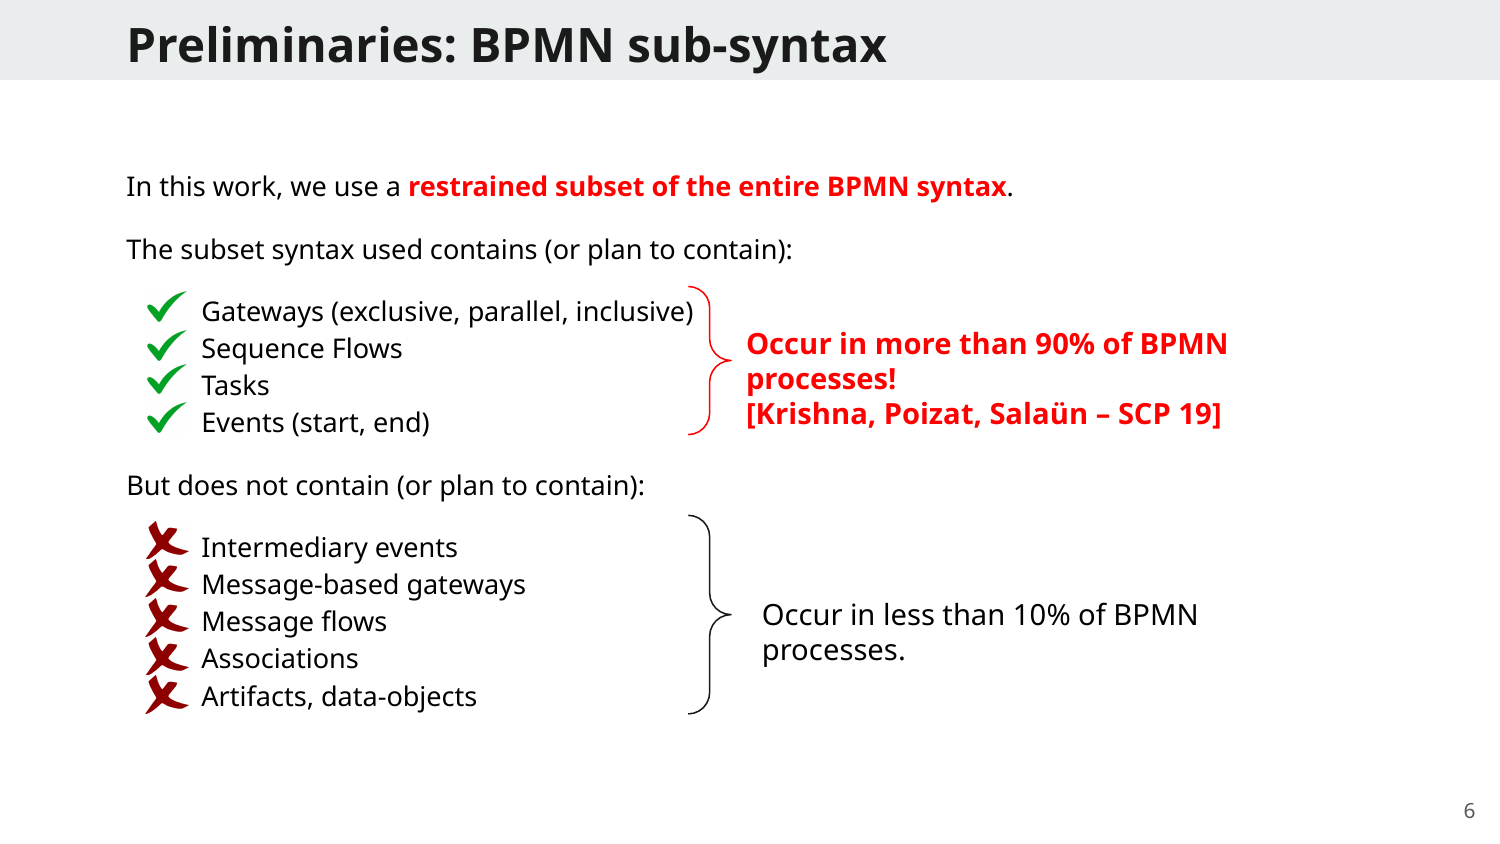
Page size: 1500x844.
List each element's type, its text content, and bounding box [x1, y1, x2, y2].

picture [145, 289, 189, 324]
picture [145, 598, 189, 714]
text_box Occur in more than 90% of BPMN processes! [Krishna, Poizat, Salaün – SCP 19] [731, 310, 1389, 445]
title Preliminaries: BPMN sub-syntax [111, 0, 1373, 88]
list In this work, we use a restrained subset of the entire BPMN syntax. The subset syntax used contains (or plan to contain): Gateways (exclusive, parallel, inclusive) Sequence Flows Tasks Events (start, end) But does not contain (or plan to contain): Intermediary events Message-based gateways Message flows Associations Artifacts, data-objects [111, 150, 1373, 836]
picture [145, 521, 189, 597]
picture [145, 328, 189, 396]
text_box Occur in less than 10% of BPMN processes. [746, 581, 1344, 682]
slide_number <numéro> [1400, 779, 1491, 844]
picture [145, 400, 189, 435]
